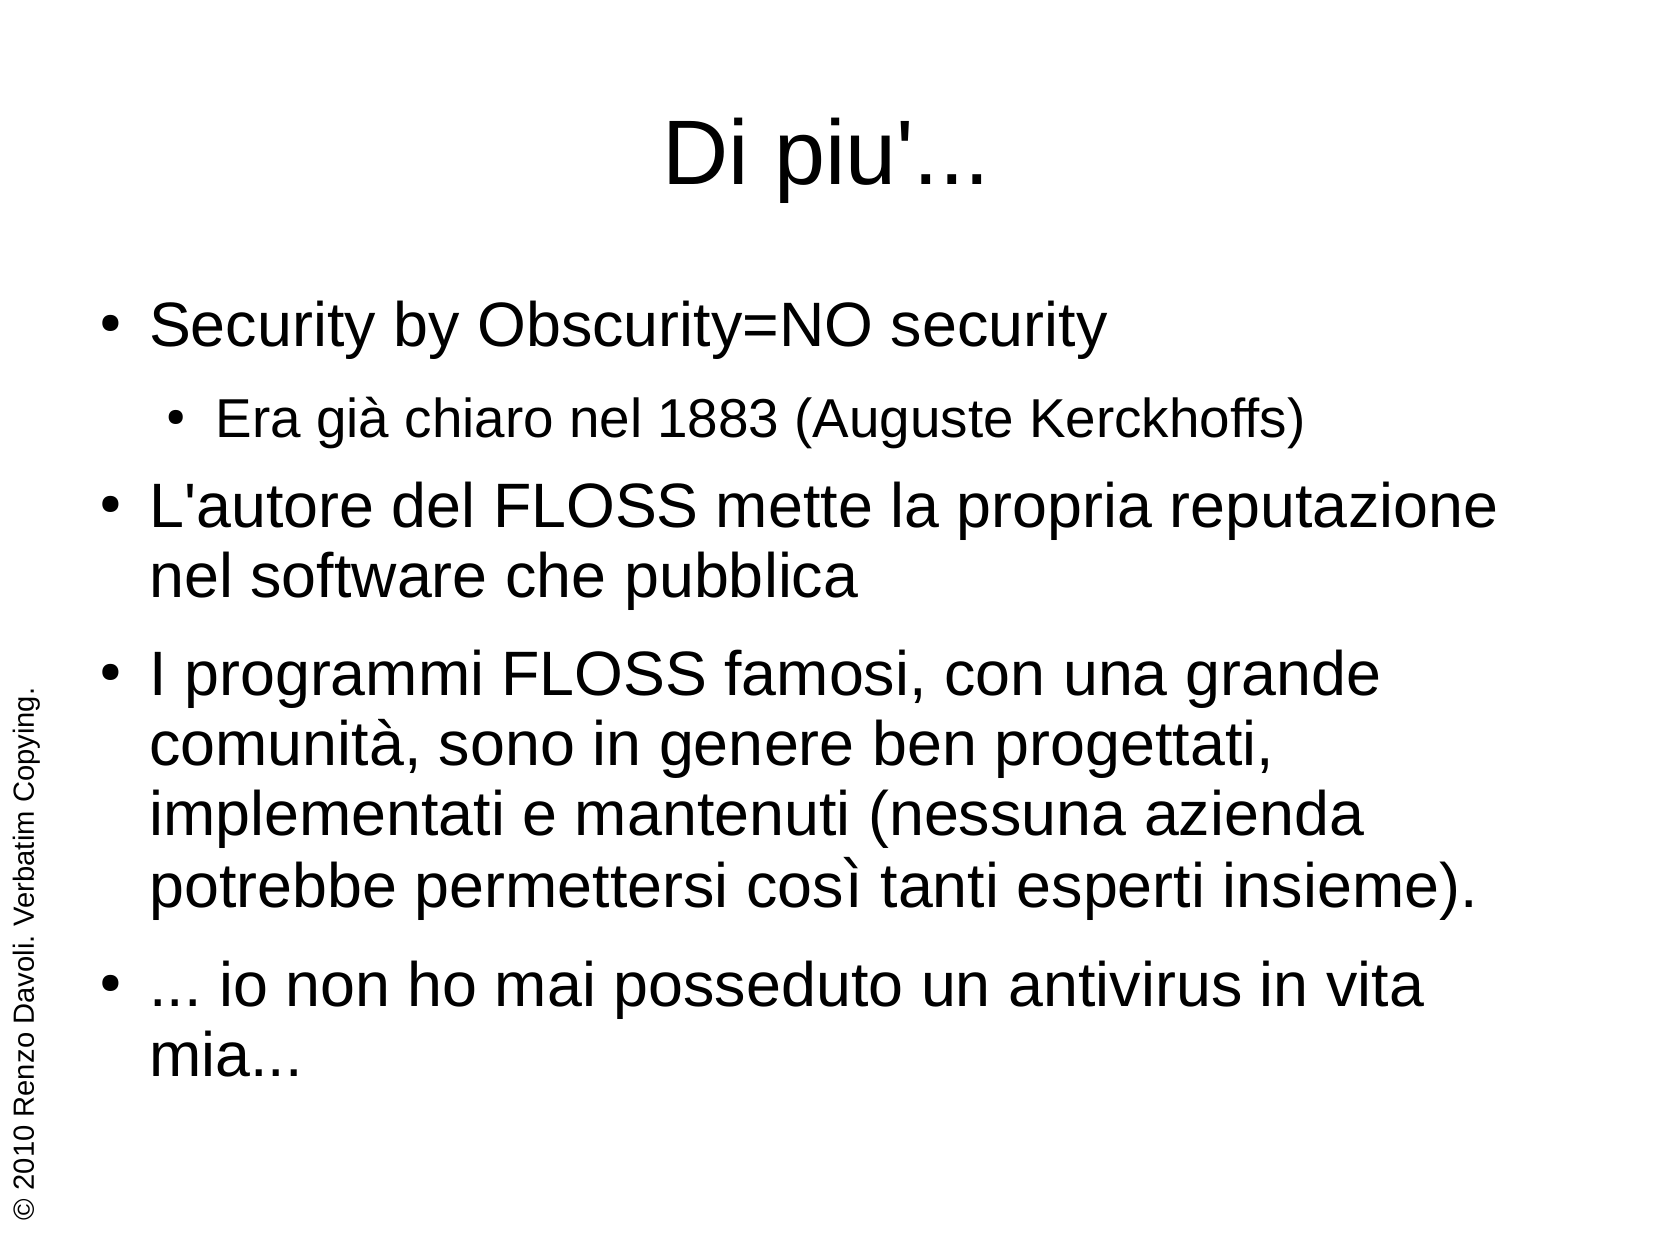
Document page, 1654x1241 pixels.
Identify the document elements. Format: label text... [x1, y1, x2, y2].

title Di piu'... [82, 56, 1571, 250]
list Security by Obscurity=NO security Era già chiaro nel 1883 (Auguste Kerckhoffs) L'autore del FLOSS mette la propria reputazione nel software che pubblica I programmi FLOSS famosi, con una grande comunità, sono in genere ben progettati, implementati e mantenuti (nessuna azienda potrebbe permettersi così tanti esperti insieme). ... io non ho mai posseduto un antivirus in vita mia... [82, 290, 1571, 1094]
